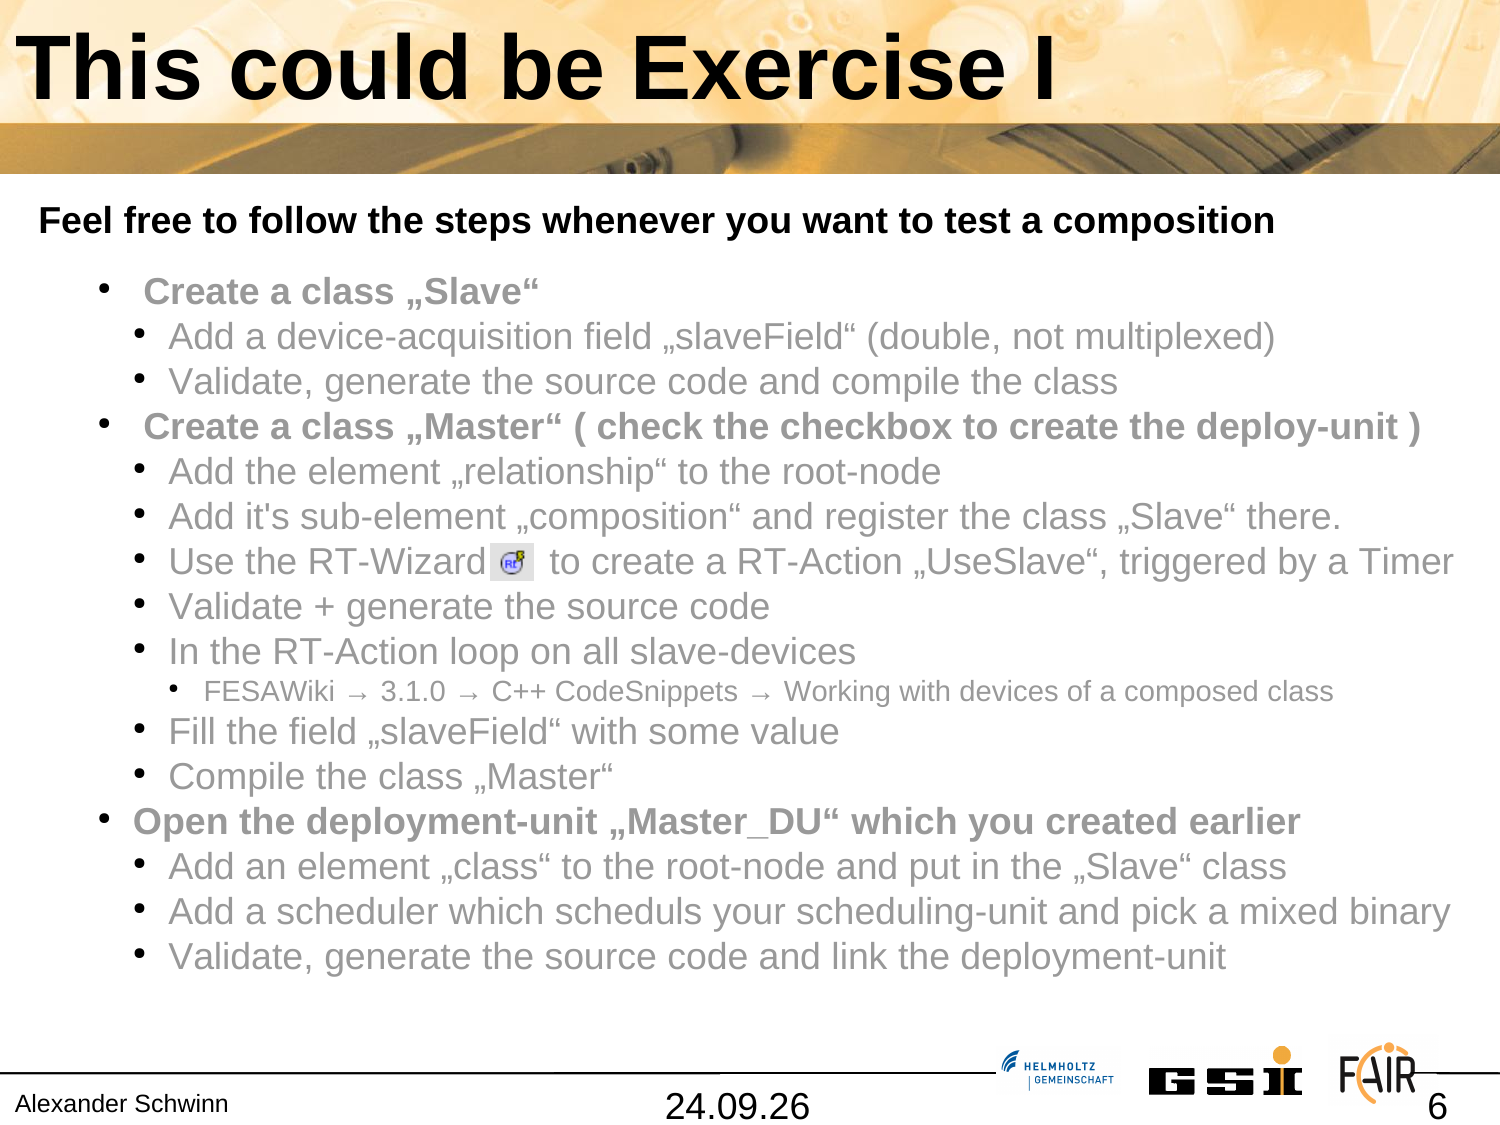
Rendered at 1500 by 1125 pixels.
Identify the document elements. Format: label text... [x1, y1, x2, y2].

picture [1149, 1046, 1302, 1095]
picture [1328, 1034, 1439, 1106]
picture [996, 1046, 1121, 1095]
text_box Create a class „Slave“ Add a device-acquisition field „slaveField“ (double, not multiplexed) Validate, generate the source code and compile the class Create a class „Master“ ( check the checkbox to create the deploy-unit ) Add the element „relationship“ to the root-node Add it's sub-element „composition“ and register the class „Slave“ there. Use the RT-Wizard to create a RT-Action „UseSlave“, triggered by a Timer Validate + generate the source code In the RT-Action loop on all slave-devices FESAWiki → 3.1.0 → C++ CodeSnippets → Working with devices of a composed class Fill the field „slaveField“ with some value Compile the class „Master“ Open the deployment-unit „Master_DU“ which you created earlier Add an element „class“ to the root-node and put in the „Slave“ class Add a scheduler which scheduls your scheduling-unit and pick a mixed binary Validate, generate the source code and link the deployment-unit [82, 259, 1466, 1030]
title This could be Exercise I [0, 0, 1500, 126]
picture [490, 543, 534, 581]
picture [1432, 1096, 1439, 1105]
text_box Feel free to follow the steps whenever you want to test a composition [23, 188, 1293, 249]
picture [0, 126, 1500, 175]
